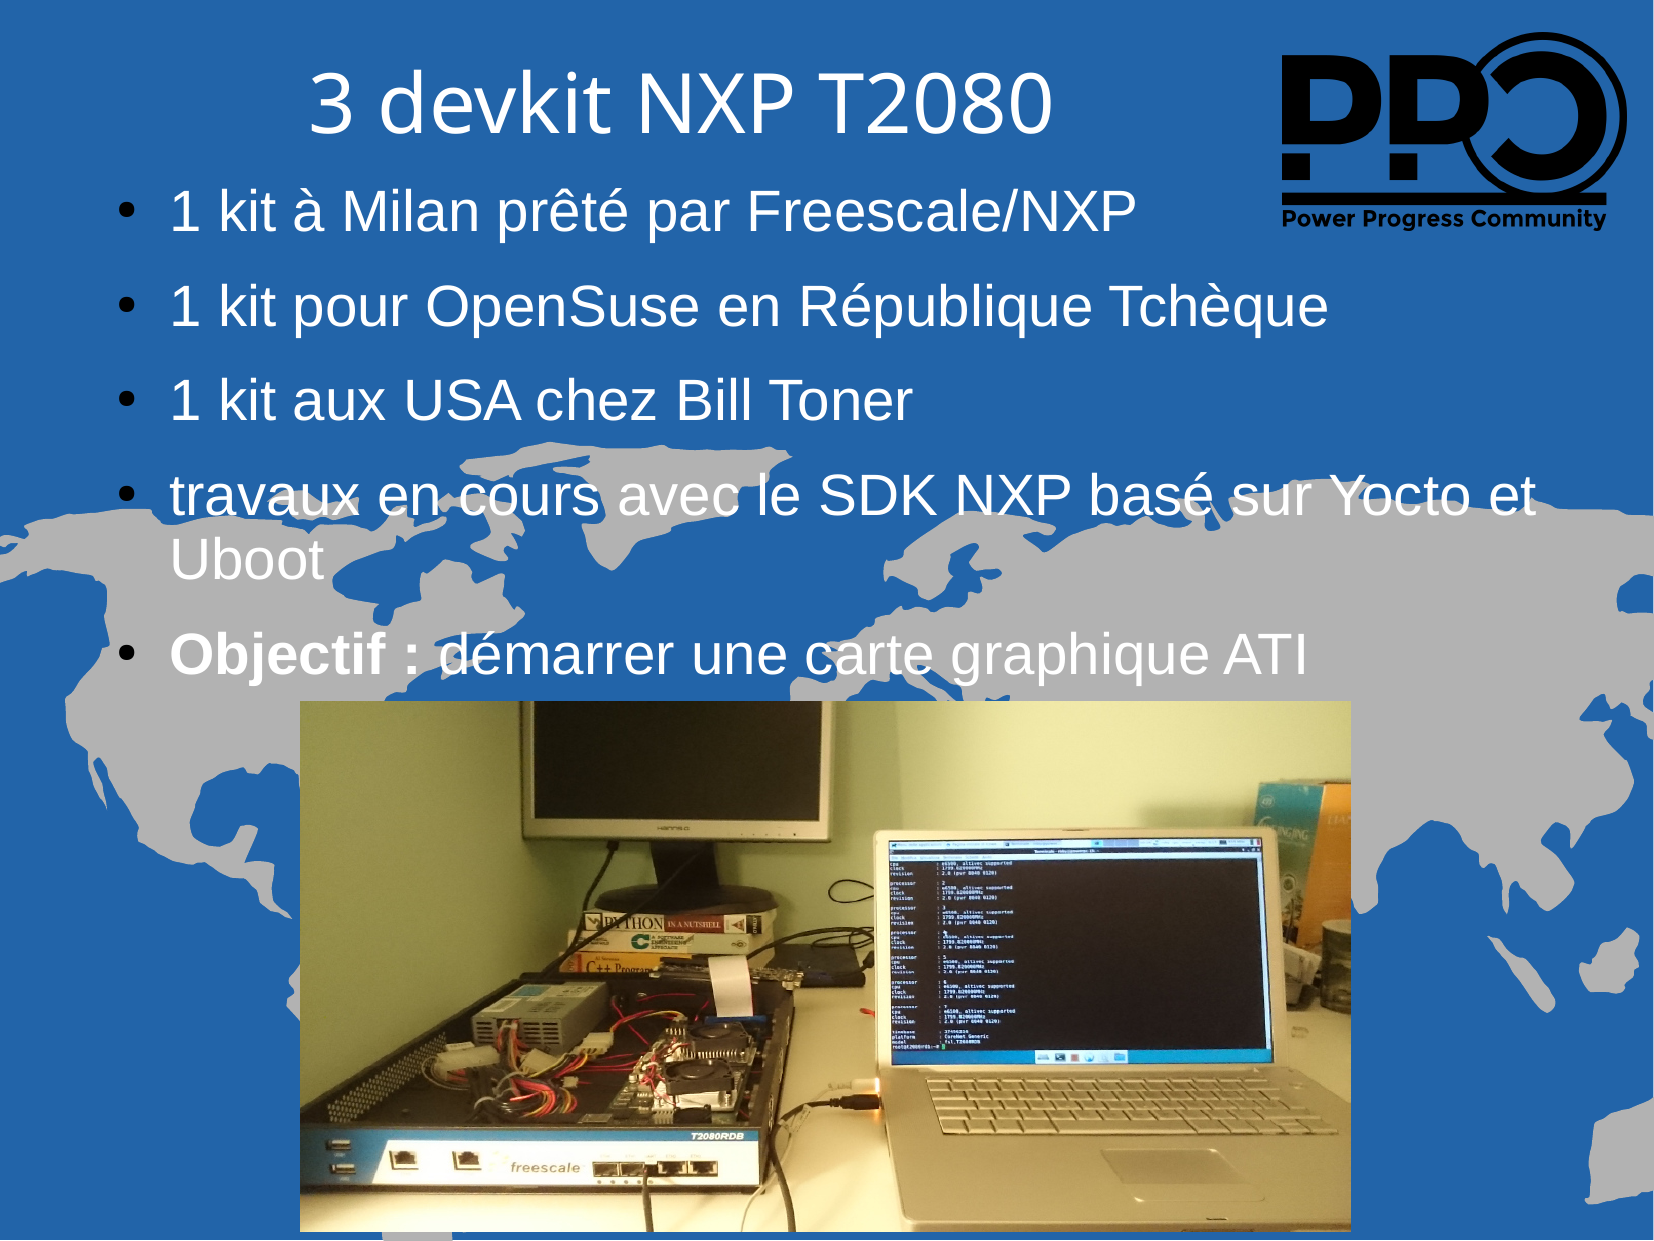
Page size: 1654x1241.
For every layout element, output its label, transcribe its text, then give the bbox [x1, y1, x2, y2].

picture [0, 441, 1654, 1241]
title 3 devkit NXP T2080 [146, 25, 1218, 178]
picture [1282, 32, 1627, 232]
list 1 kit à Milan prêté par Freescale/NXP 1 kit pour OpenSuse en République Tchèque 1 kit aux USA chez Bill Toner travaux en cours avec le SDK NXP basé sur Yocto et Uboot Objectif : démarrer une carte graphique ATI [98, 178, 1587, 595]
